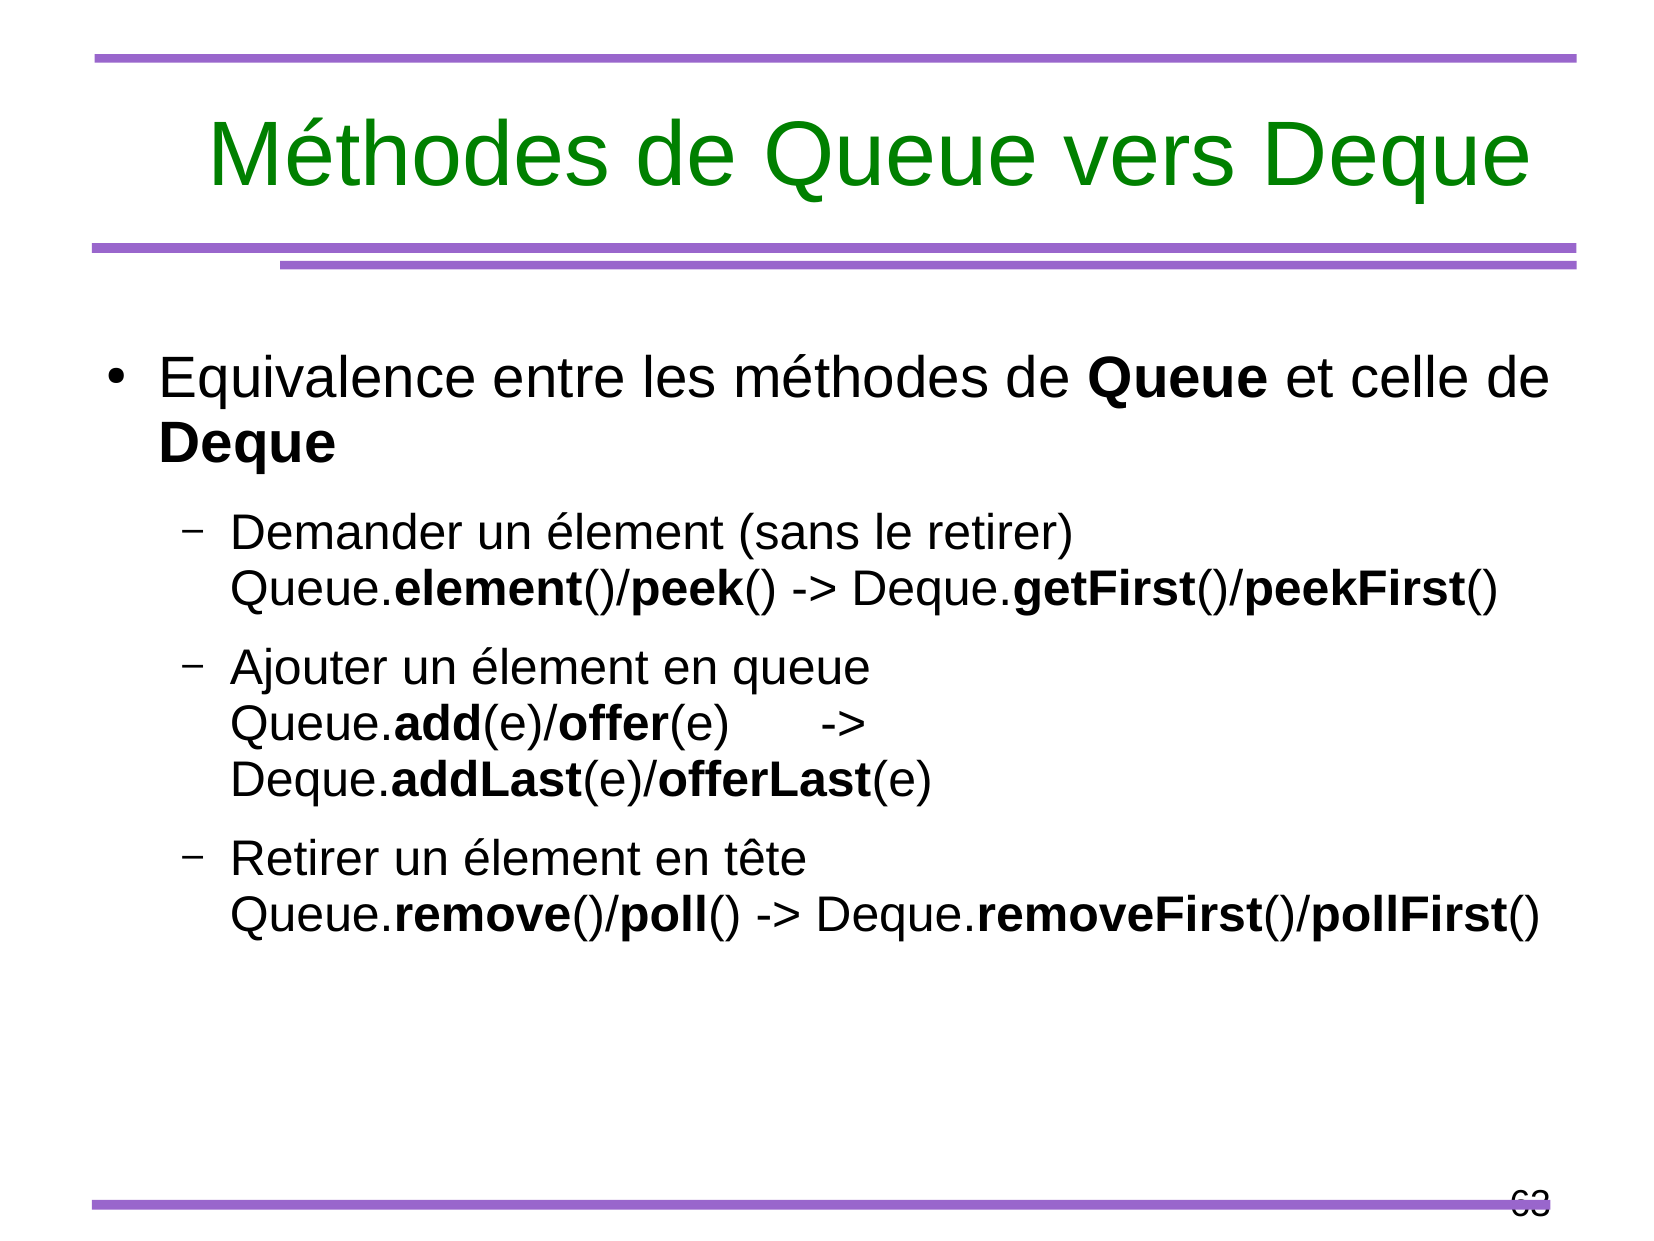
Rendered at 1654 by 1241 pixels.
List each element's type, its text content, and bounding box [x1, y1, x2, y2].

title Méthodes de Queue vers Deque [121, 49, 1534, 257]
list Equivalence entre les méthodes de Queue et celle de Deque Demander un élement (sans le retirer) Queue.element()/peek() -> Deque.getFirst()/peekFirst() Ajouter un élement en queue Queue.add(e)/offer(e) -> Deque.addLast(e)/offerLast(e) Retirer un élement en tête Queue.remove()/poll() -> Deque.removeFirst()/pollFirst() [88, 344, 1566, 1127]
